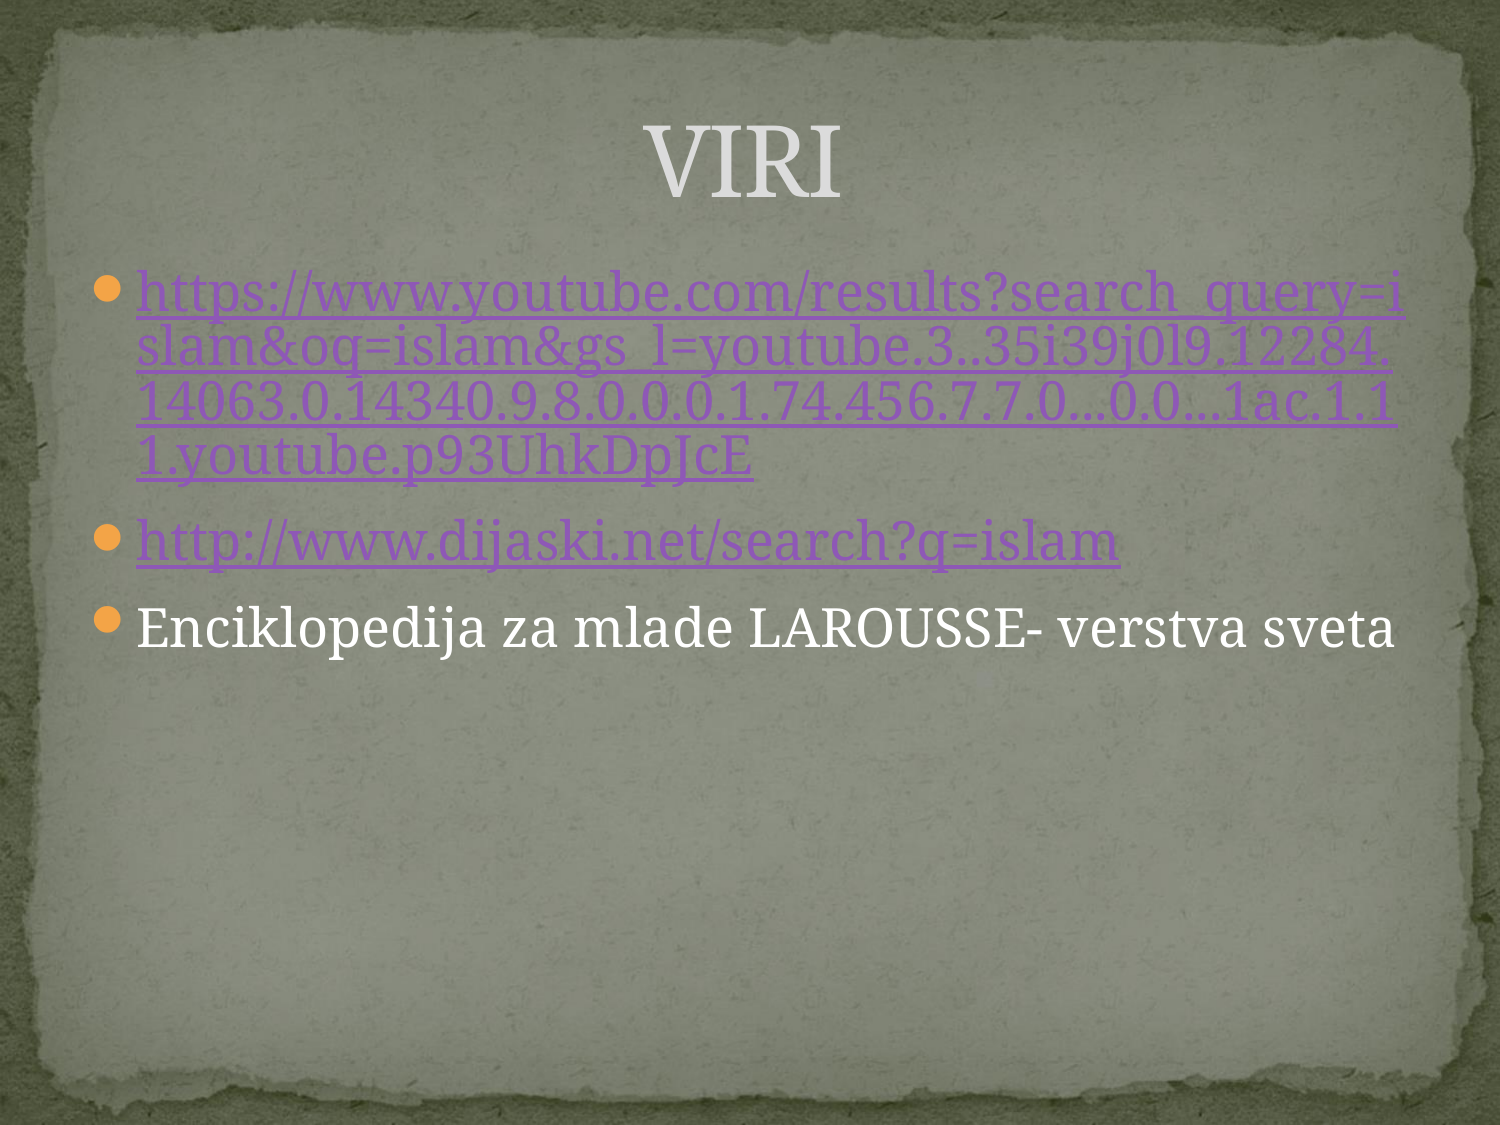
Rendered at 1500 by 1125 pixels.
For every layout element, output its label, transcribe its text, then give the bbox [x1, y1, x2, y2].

list https://www.youtube.com/results?search_query=islam&oq=islam&gs_l=youtube.3..35i39j0l9.12284.14063.0.14340.9.8.0.0.0.1.74.456.7.7.0...0.0...1ac.1.11.youtube.p93UhkDpJcE http://www.dijaski.net/search?q=islam Enciklopedija za mlade LAROUSSE- verstva sveta [75, 249, 1425, 1000]
picture [0, 0, 1500, 1125]
title VIRI [75, 24, 1425, 225]
